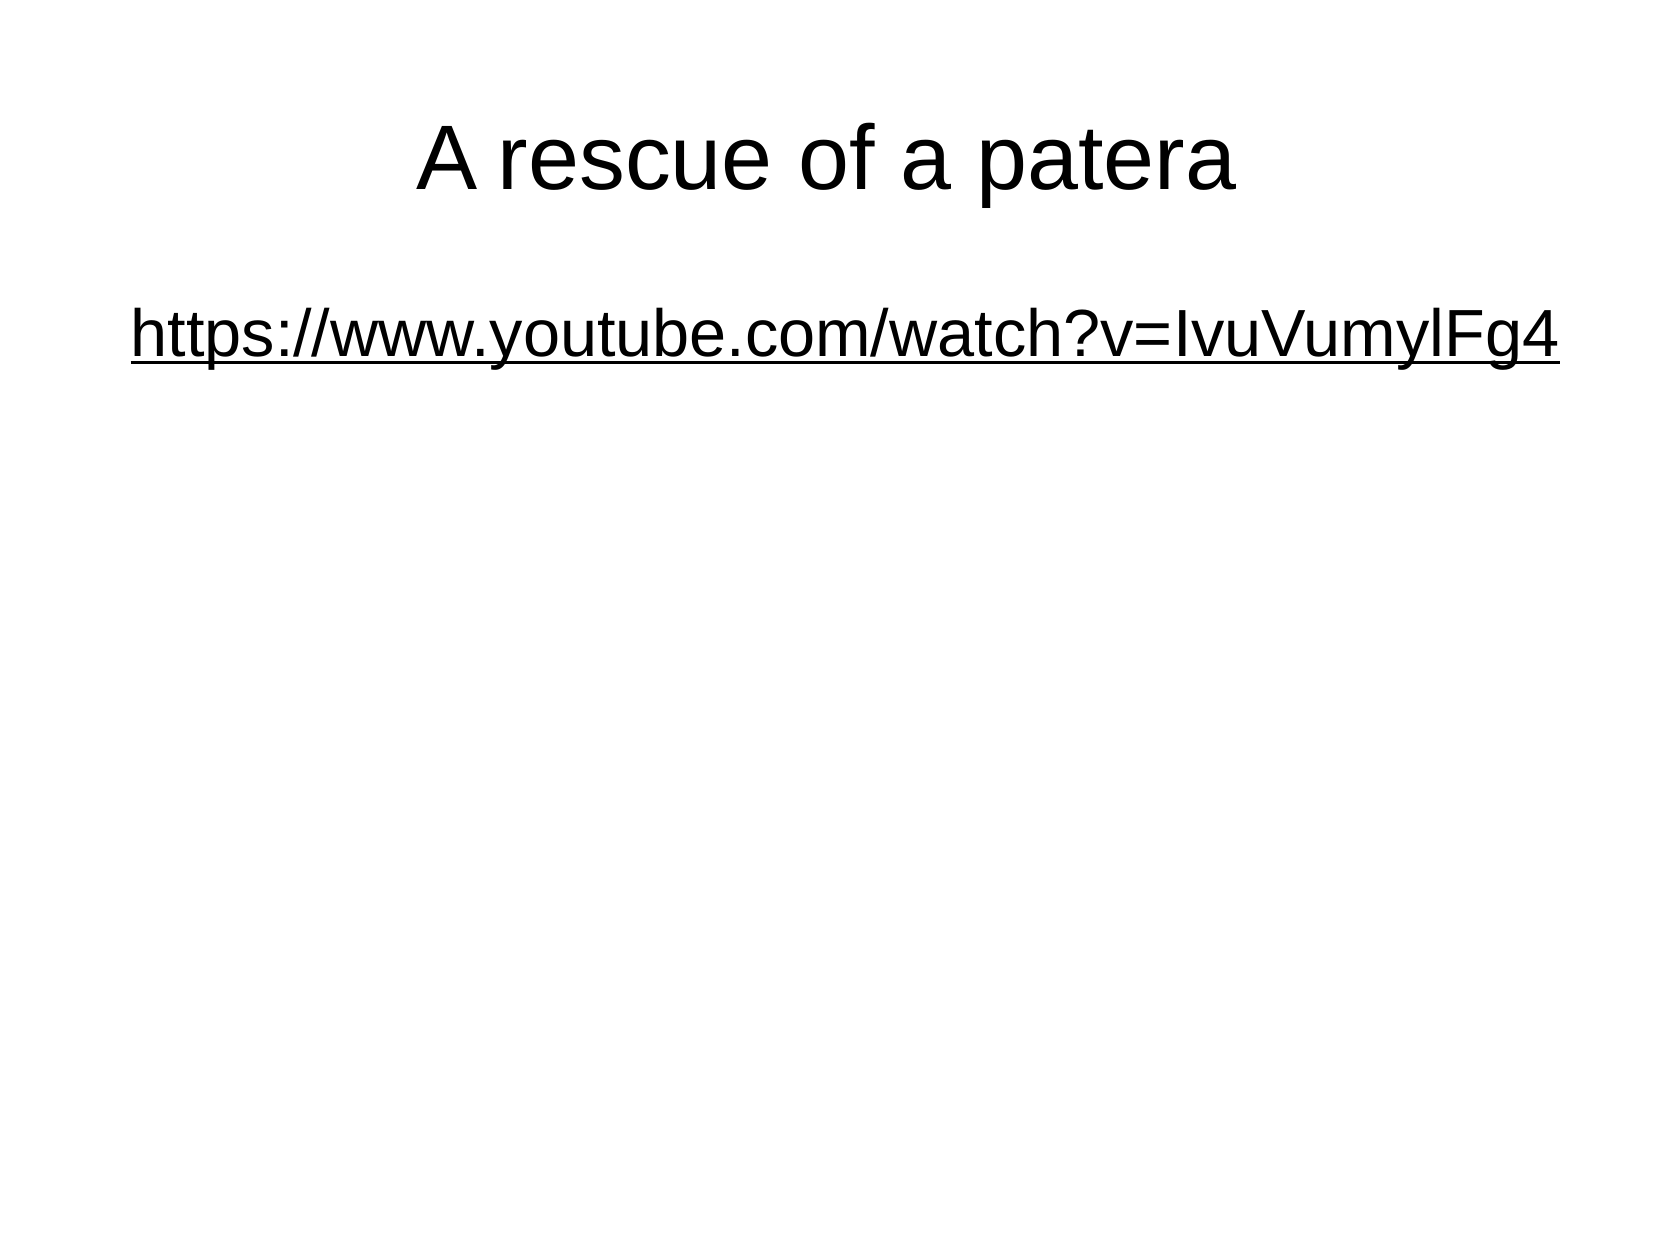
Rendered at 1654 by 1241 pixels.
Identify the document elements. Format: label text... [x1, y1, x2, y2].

title A rescue of a patera [82, 49, 1571, 257]
list https://www.youtube.com/watch?v=IvuVumylFg4 [82, 290, 1571, 1109]
